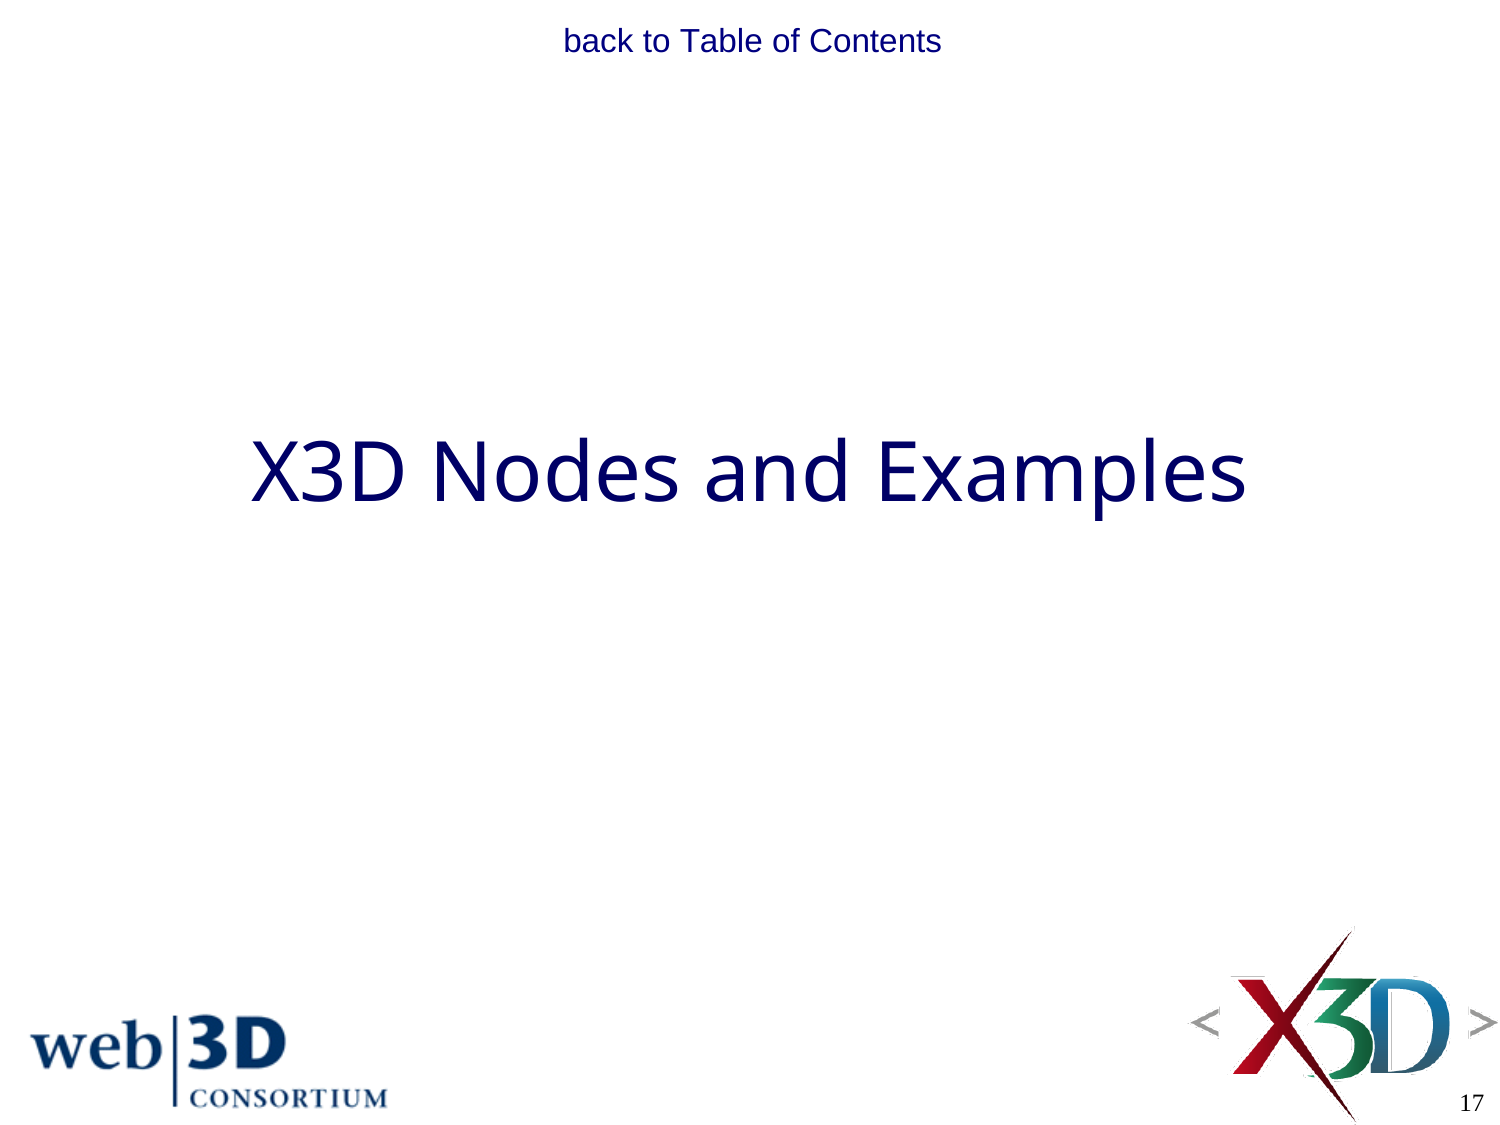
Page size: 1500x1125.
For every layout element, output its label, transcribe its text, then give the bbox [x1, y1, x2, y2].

title X3D Nodes and Examples [112, 374, 1388, 563]
text_box back to Table of Contents [548, 14, 958, 68]
picture [12, 998, 413, 1118]
picture [1187, 926, 1500, 1125]
